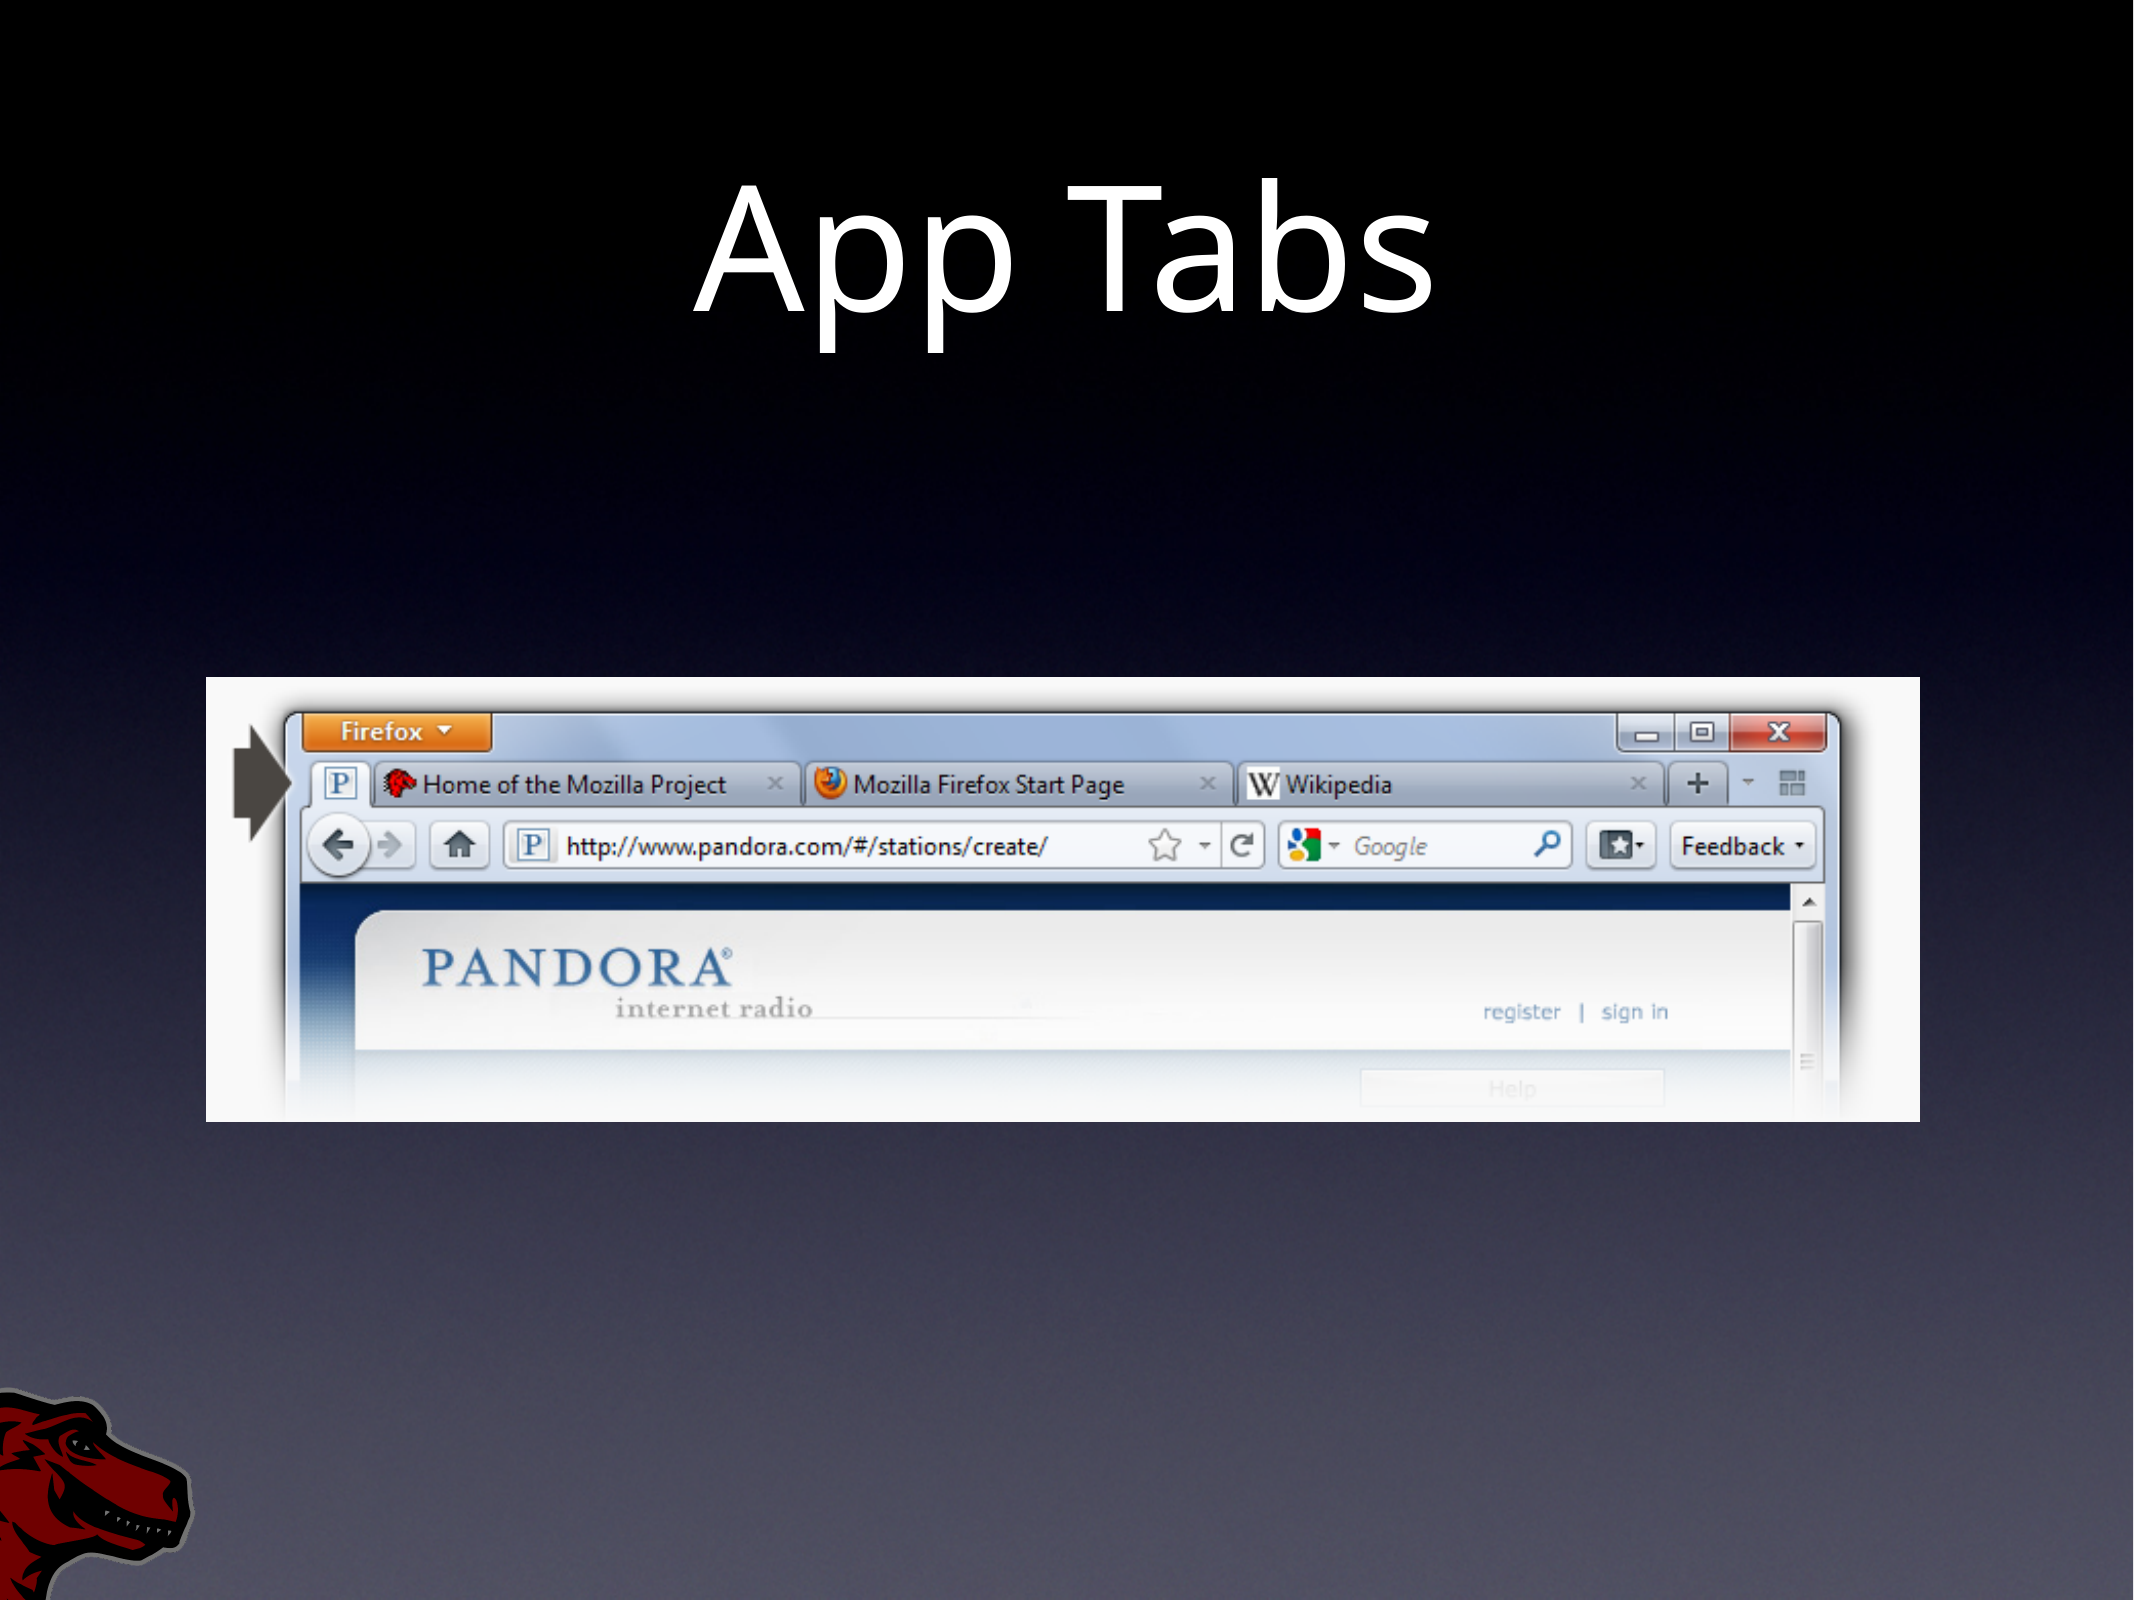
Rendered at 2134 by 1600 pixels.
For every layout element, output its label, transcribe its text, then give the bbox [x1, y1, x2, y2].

title App Tabs [208, 23, 1925, 460]
picture [0, 0, 2134, 1600]
